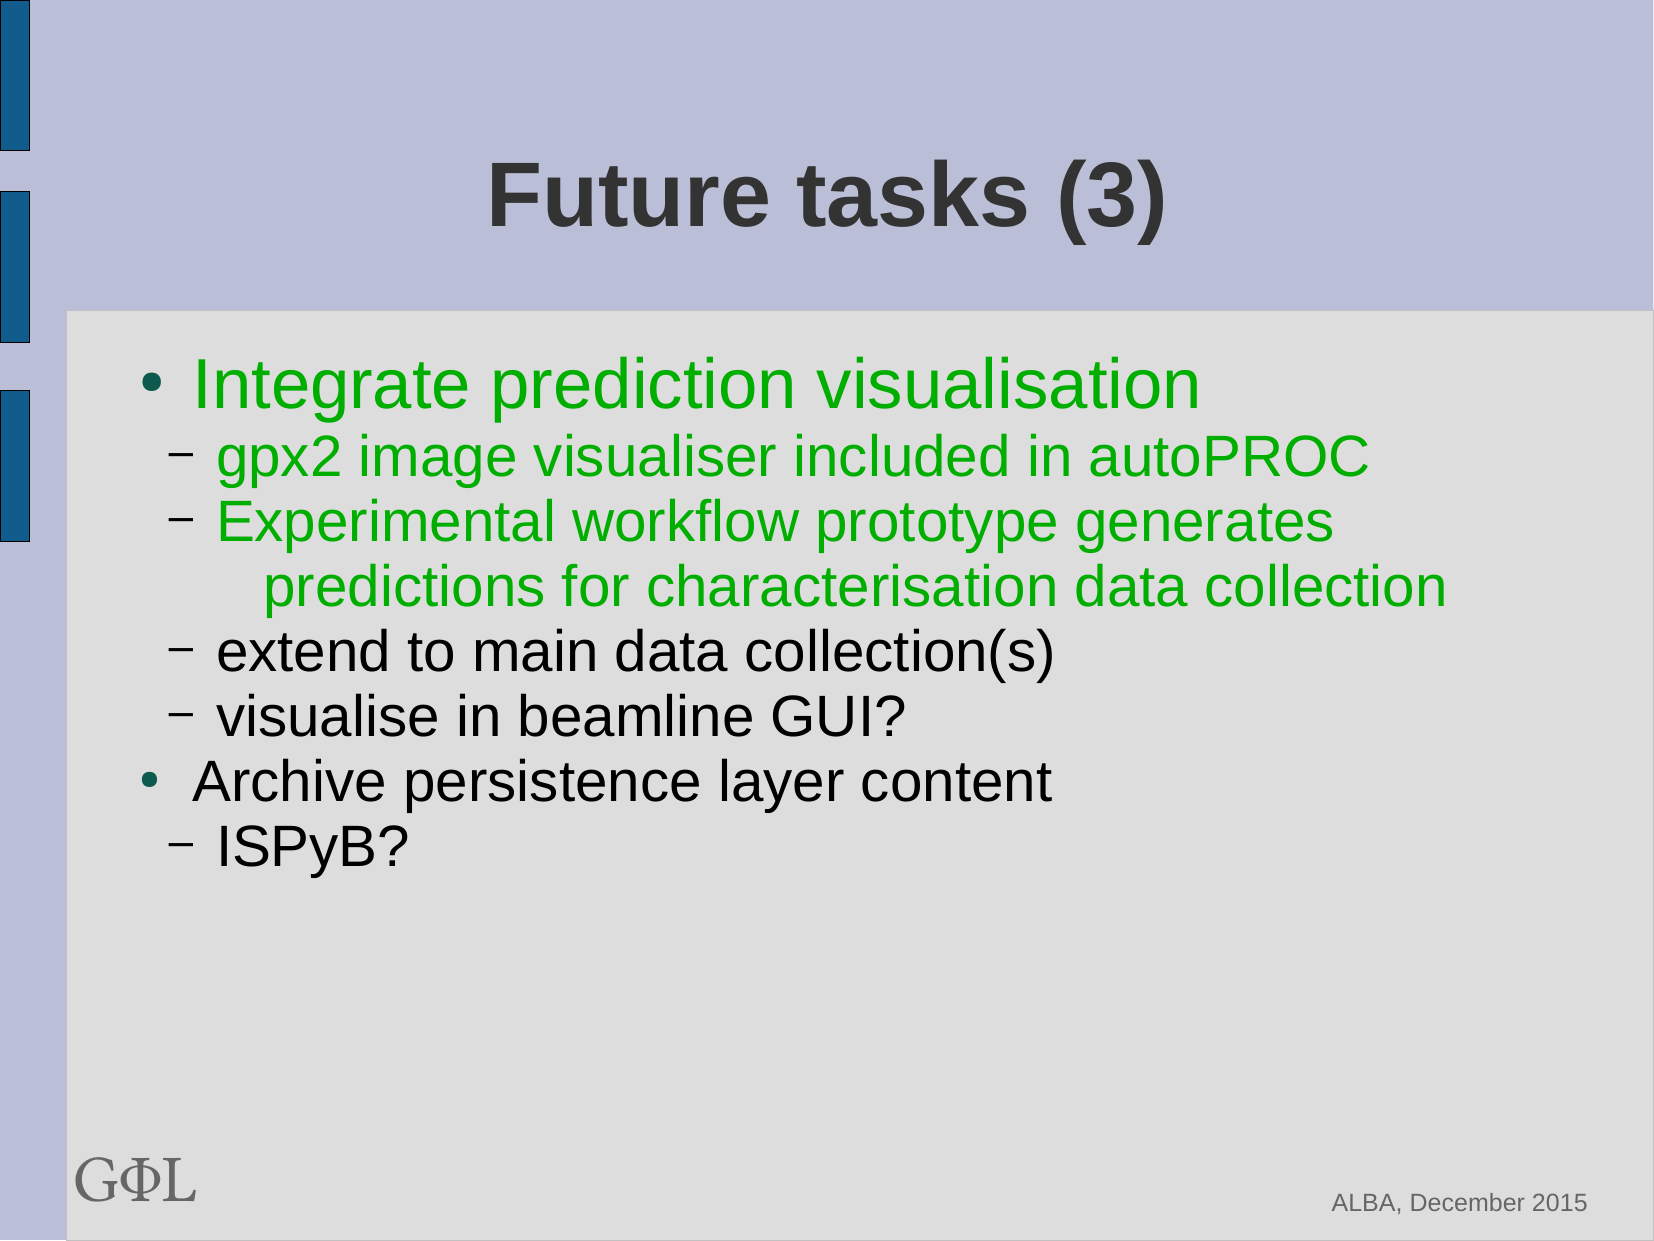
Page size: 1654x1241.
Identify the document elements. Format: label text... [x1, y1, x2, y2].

list Integrate prediction visualisation gpx2 image visualiser included in autoPROC Experimental workflow prototype generates predictions for characterisation data collection extend to main data collection(s) visualise in beamline GUI? Archive persistence layer content ISPyB? [121, 344, 1534, 1196]
title Future tasks (3) [121, 91, 1534, 299]
